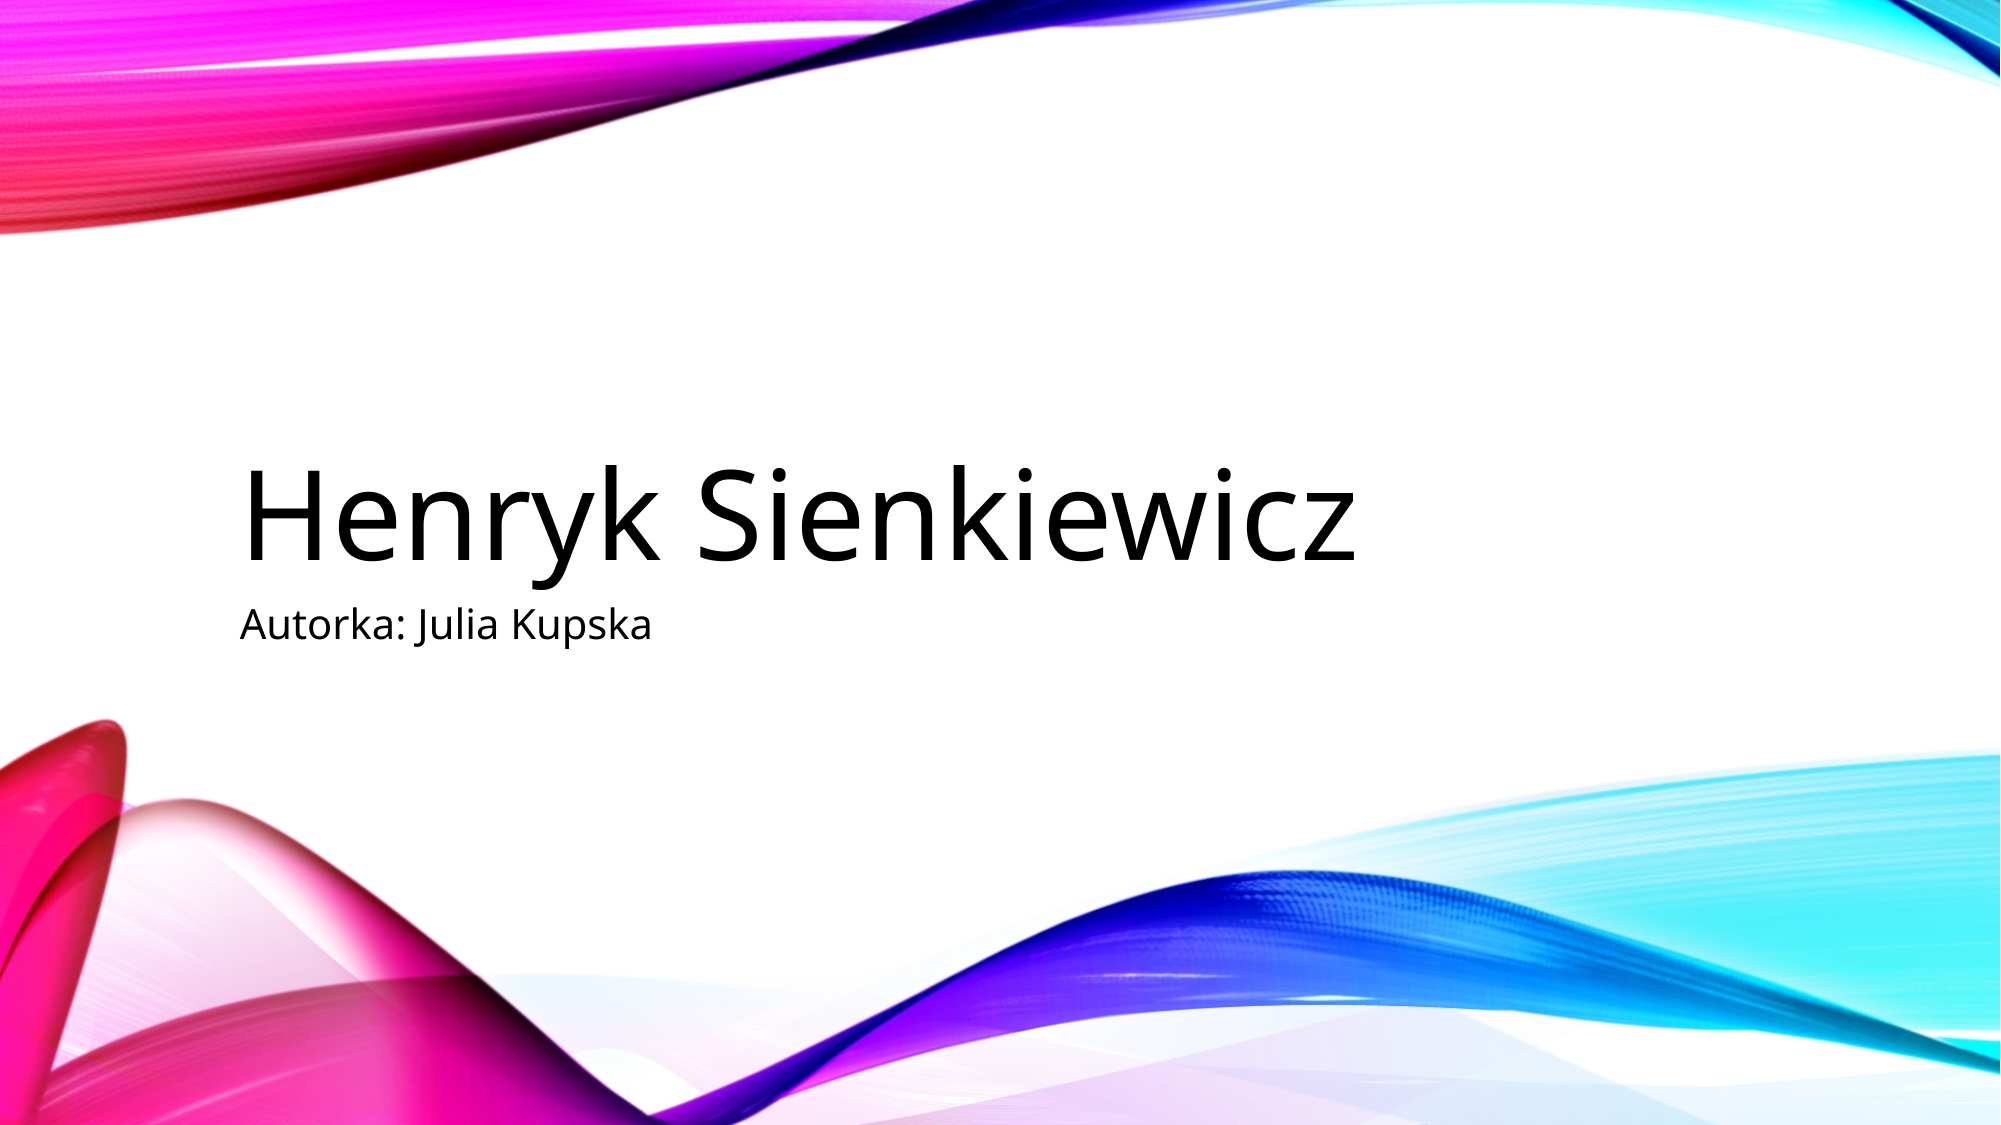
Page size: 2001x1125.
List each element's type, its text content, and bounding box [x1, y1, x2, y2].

picture [0, 0, 2000, 237]
text_box Henryk Sienkiewicz [224, 295, 1775, 595]
text_box Autorka: Julia Kupska [224, 595, 1775, 709]
picture [0, 717, 2000, 1125]
